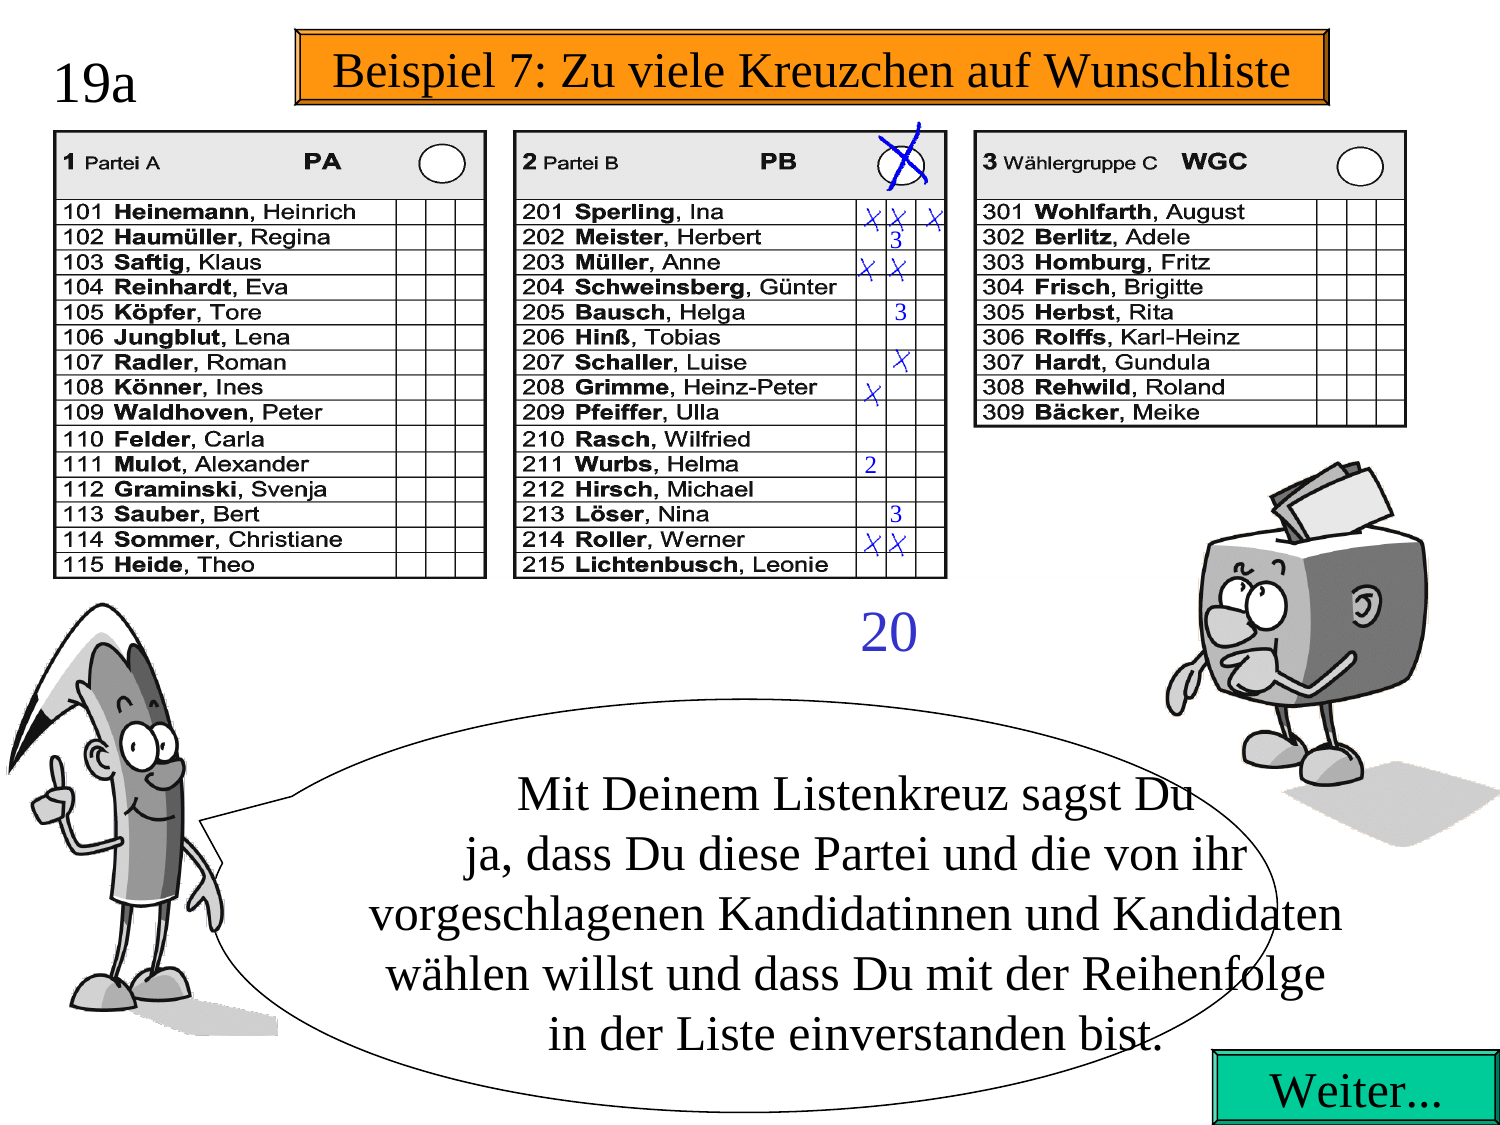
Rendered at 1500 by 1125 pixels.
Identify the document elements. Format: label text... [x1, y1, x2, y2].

text_box Weiter... [1218, 1055, 1495, 1120]
text_box 2 [849, 440, 913, 503]
text_box Beispiel 7: Zu viele Kreuzchen auf Wunschliste [301, 35, 1323, 99]
text_box 20 [845, 585, 946, 663]
picture [2, 594, 278, 1036]
text_box 3 [875, 215, 938, 278]
picture [53, 119, 1500, 847]
text_box 3 [879, 288, 943, 364]
text_box Mit Deinem Listenkreuz sagst Du ja, dass Du diese Partei und die von ihr vorgeschlagenen Kandidatinnen und Kandidaten wählen willst und dass Du mit der Reihenfolge in der Liste einverstanden bist. [278, 699, 1278, 1113]
text_box 3 [875, 490, 925, 528]
text_box 19a [38, 36, 160, 138]
